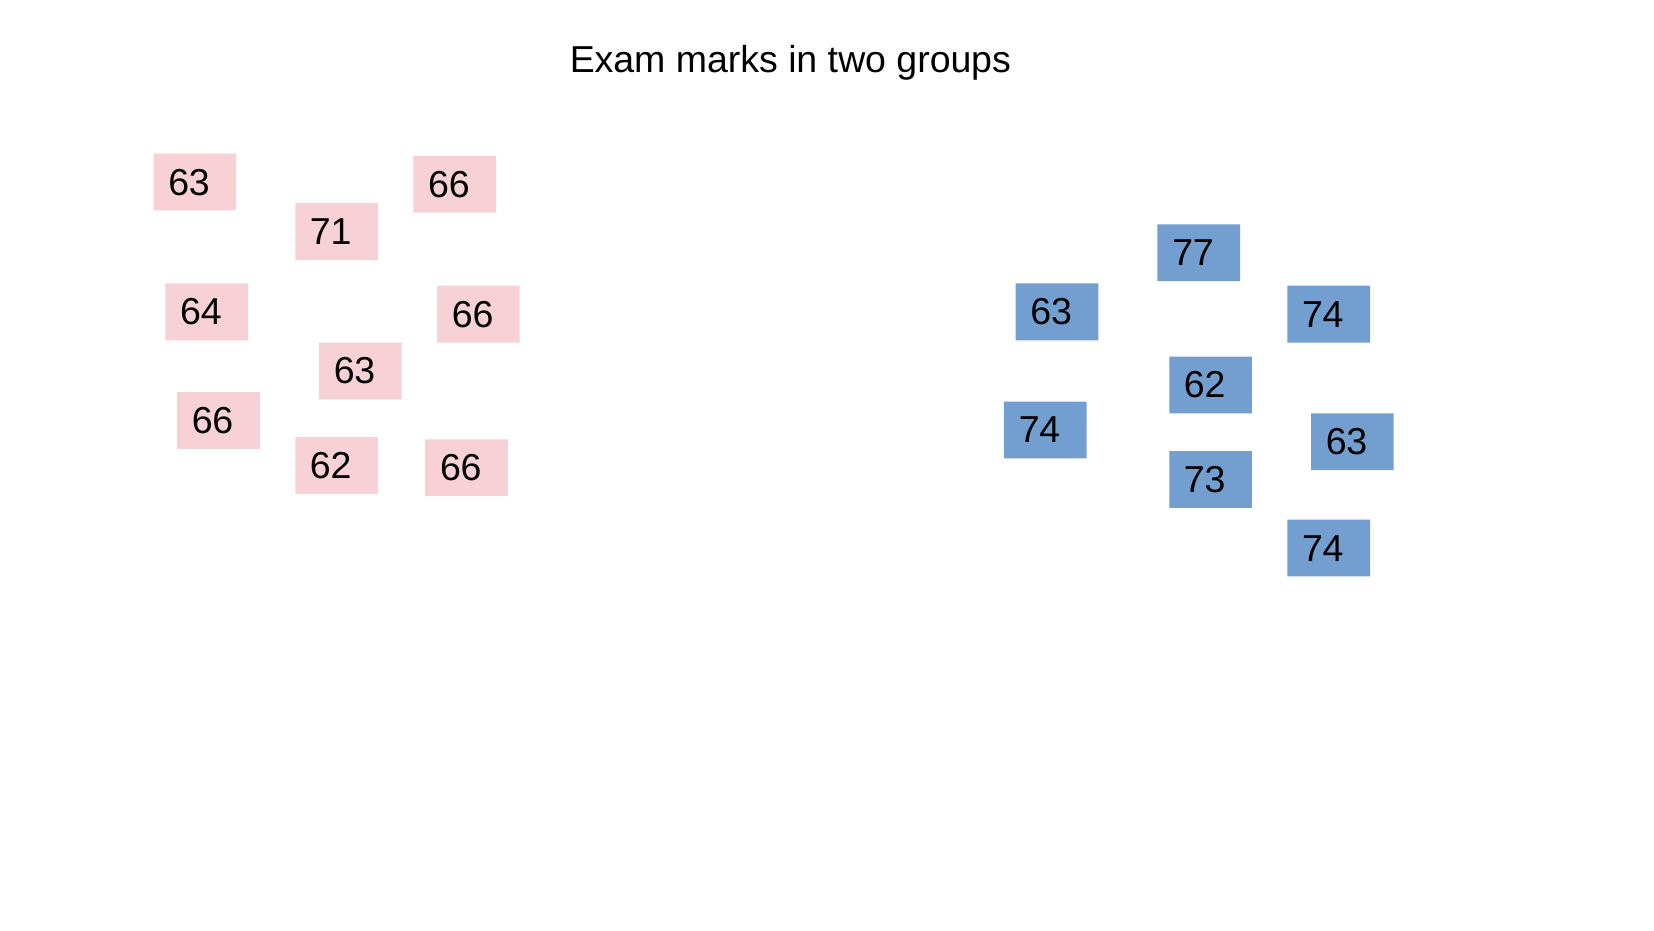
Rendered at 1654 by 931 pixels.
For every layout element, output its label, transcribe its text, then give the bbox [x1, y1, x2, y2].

text_box 64 [165, 283, 249, 341]
text_box 66 [437, 285, 520, 343]
text_box 74 [1003, 401, 1087, 459]
text_box 71 [295, 203, 378, 260]
text_box Exam marks in two groups [555, 31, 1087, 88]
text_box 66 [177, 392, 260, 449]
text_box 63 [1015, 283, 1099, 341]
text_box 63 [153, 153, 237, 211]
text_box 66 [413, 155, 497, 213]
text_box 74 [1287, 285, 1371, 343]
text_box 73 [1169, 451, 1252, 508]
text_box 77 [1157, 224, 1241, 282]
text_box 63 [318, 342, 402, 400]
text_box 62 [295, 437, 378, 494]
text_box 66 [425, 439, 508, 497]
text_box 74 [1287, 519, 1371, 577]
text_box 63 [1311, 413, 1394, 471]
text_box 62 [1169, 356, 1252, 414]
